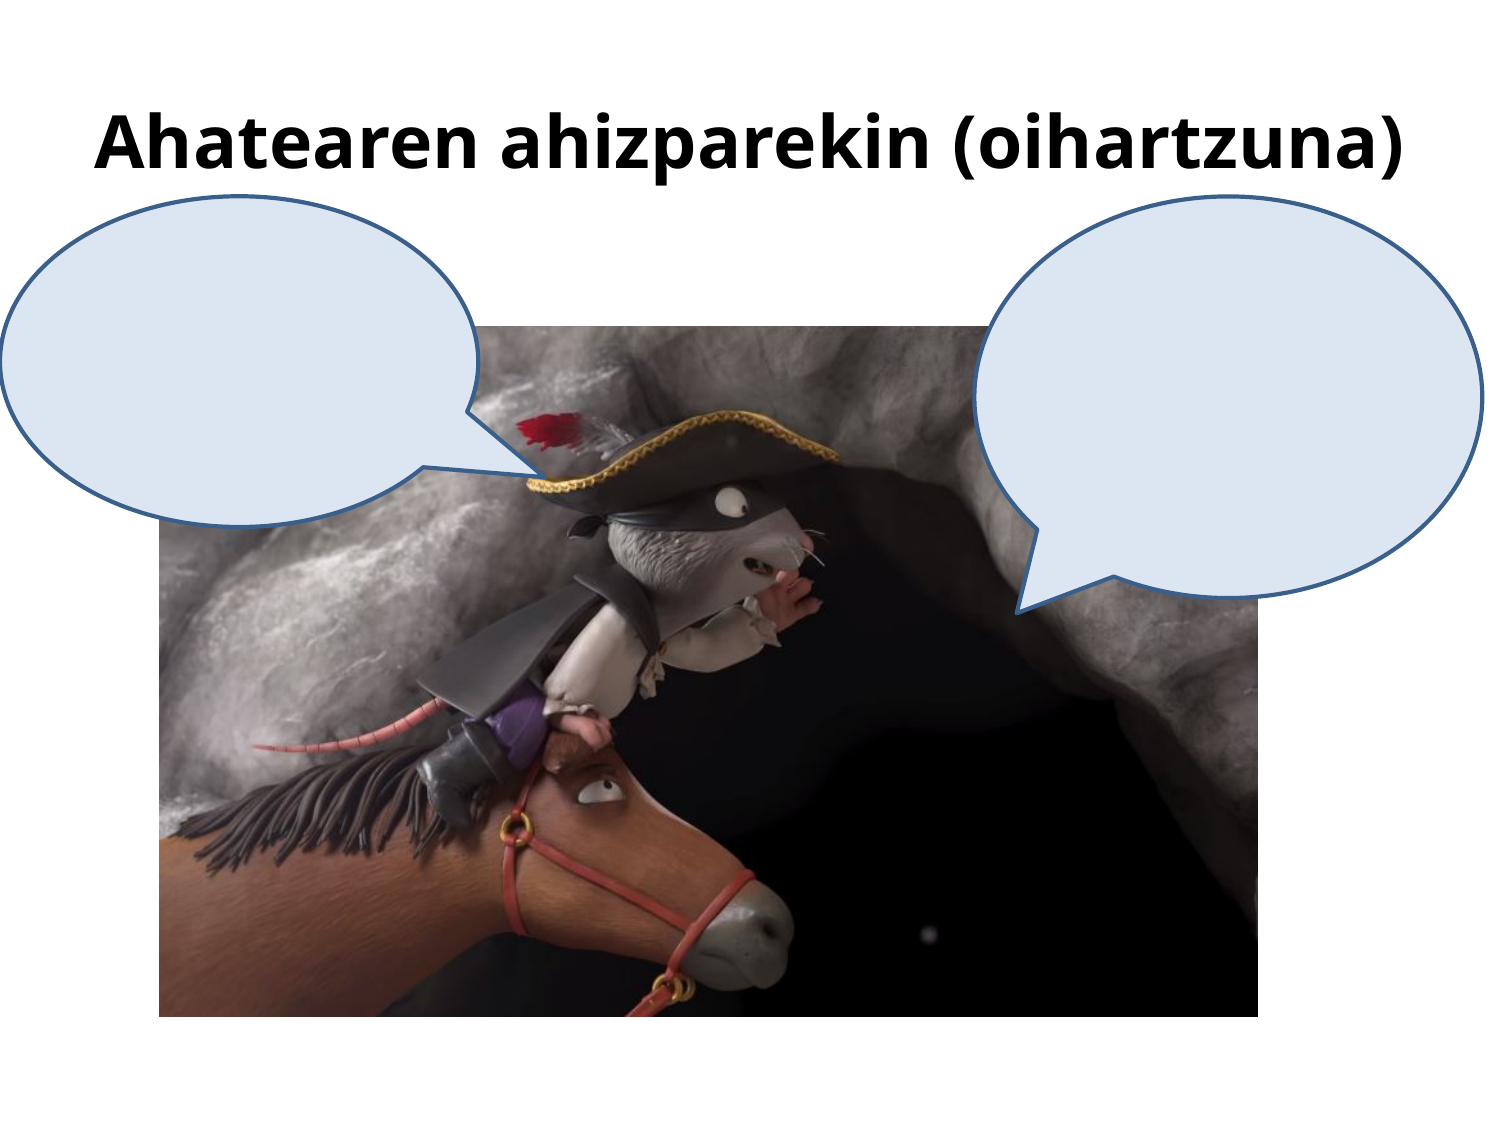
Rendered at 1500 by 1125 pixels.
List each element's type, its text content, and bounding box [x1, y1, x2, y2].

title Ahatearen ahizparekin (oihartzuna) [75, 45, 1425, 233]
picture [159, 326, 1258, 1017]
text_box [974, 196, 1483, 614]
text_box [0, 196, 545, 528]
